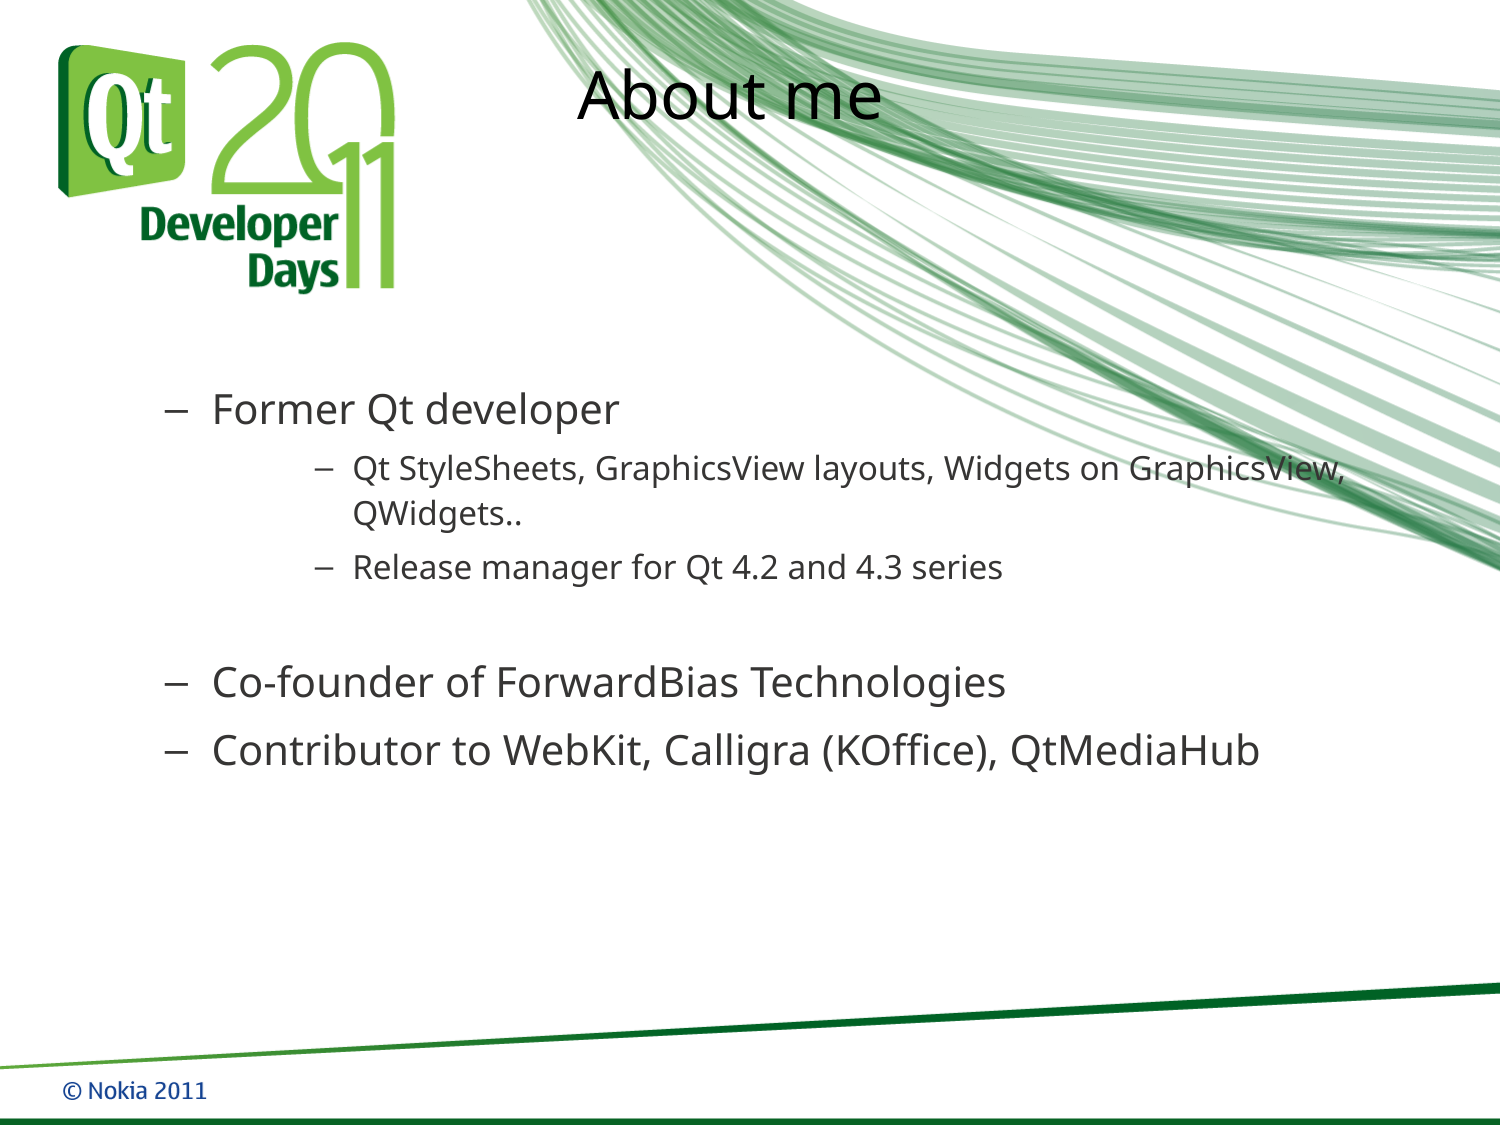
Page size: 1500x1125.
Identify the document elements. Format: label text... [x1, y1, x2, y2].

picture [0, 0, 1500, 1125]
title About me [262, 0, 1300, 196]
list Former Qt developer Qt StyleSheets, GraphicsView layouts, Widgets on GraphicsView, QWidgets.. Release manager for Qt 4.2 and 4.3 series Co-founder of ForwardBias Technologies Contributor to WebKit, Calligra (KOffice), QtMediaHub [75, 212, 1426, 988]
